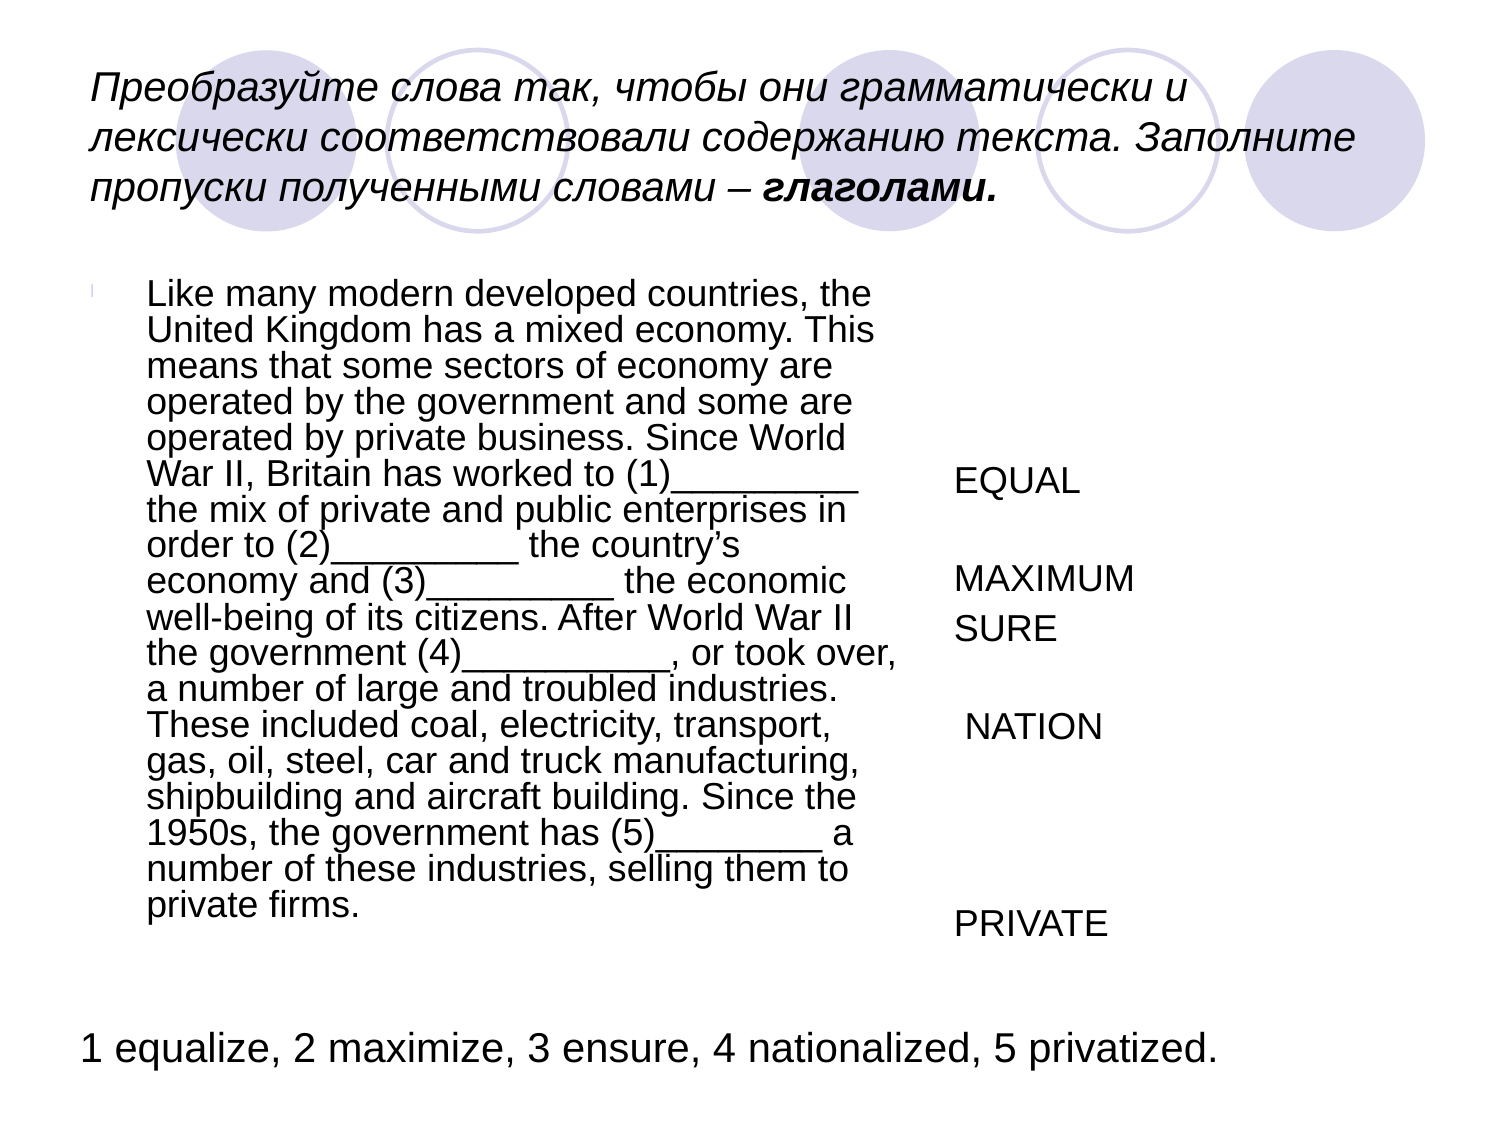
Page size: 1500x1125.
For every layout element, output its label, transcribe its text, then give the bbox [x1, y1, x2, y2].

list EQUAL MAXIMUM SURE NATION PRIVATE [939, 243, 1213, 987]
title Преобразуйте слова так, чтобы они грамматически и лексически соответствовали содержанию текста. Заполните пропуски полученными словами – глаголами. [75, 45, 1425, 233]
list Like many modern developed countries, the United Kingdom has a mixed economy. This means that some sectors of economy are operated by the government and some are operated by private business. Since World War II, Britain has worked to (1)_________ the mix of private and public enterprises in order to (2)_________ the country’s economy and (3)_________ the economic well-being of its citizens. After World War II the government (4)__________, or took over, a number of large and troubled industries. These included coal, electricity, transport, gas, oil, steel, car and truck manufacturing, shipbuilding and aircraft building. Since the 1950s, the government has (5)________ a number of these industries, selling them to private firms. [75, 262, 916, 1006]
text_box 1 equalize, 2 maximize, 3 ensure, 4 nationalized, 5 privatized. [64, 1011, 1471, 1106]
